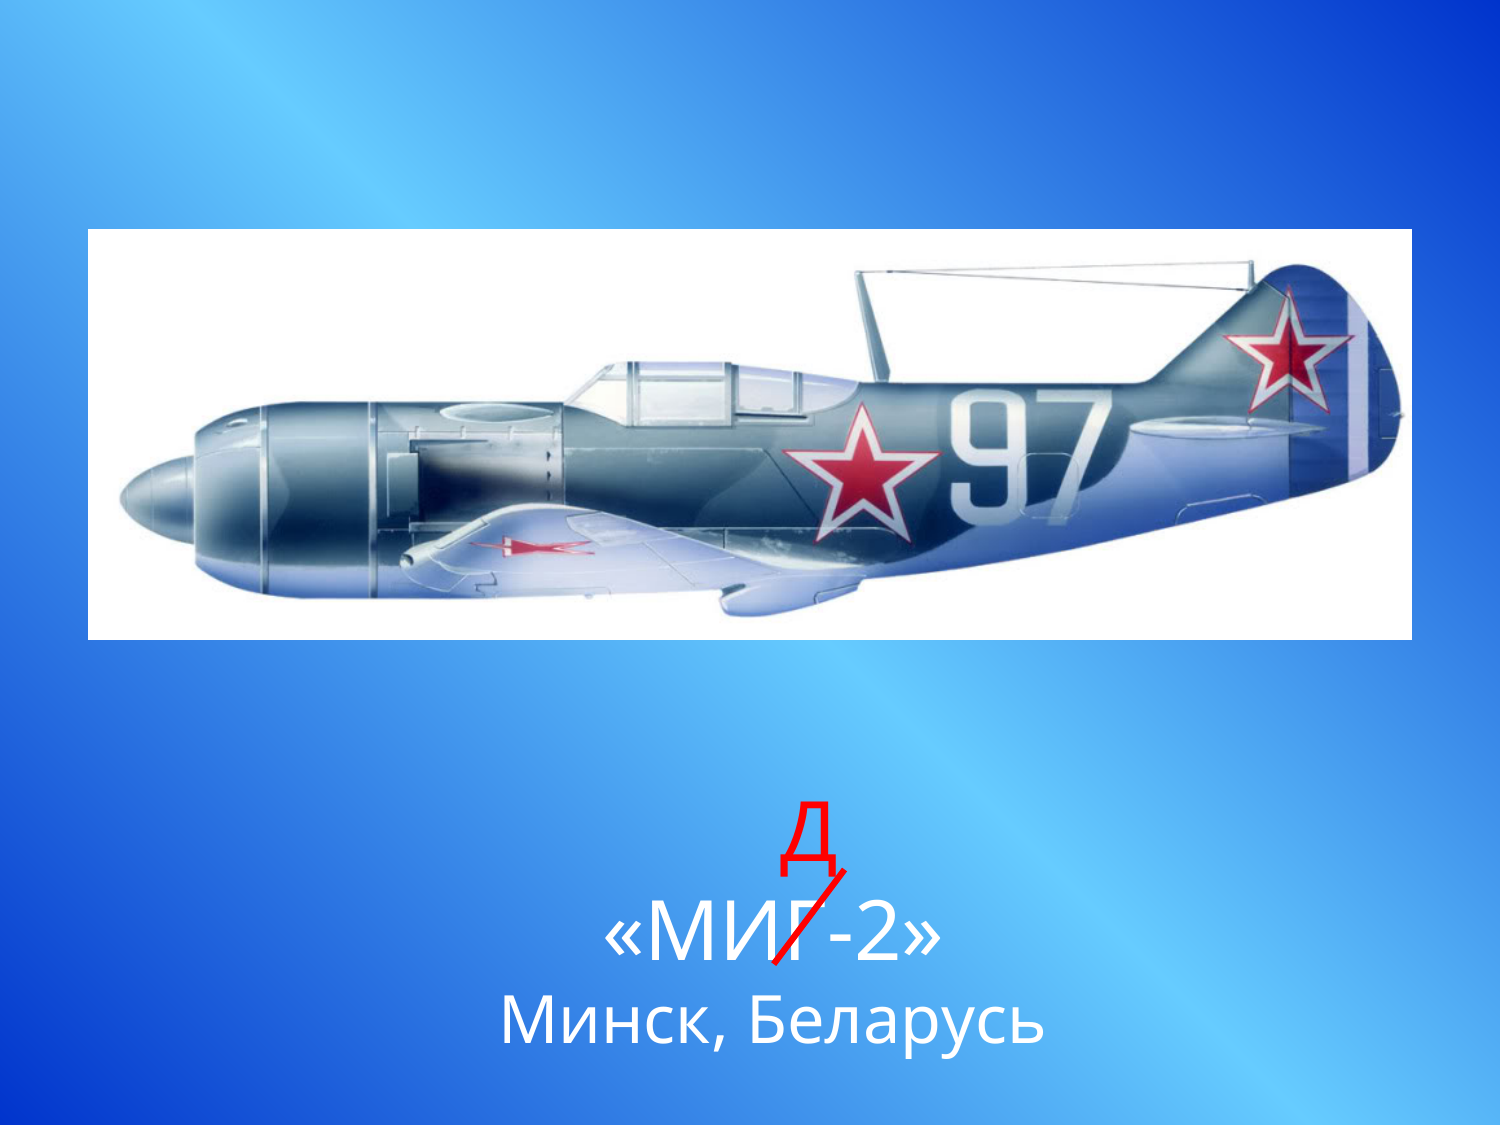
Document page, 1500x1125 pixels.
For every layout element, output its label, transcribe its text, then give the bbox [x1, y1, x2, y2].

text_box Д [793, 808, 821, 854]
text_box «МИГ-2» Минск, Беларусь [135, 846, 1411, 1088]
text_box Д [788, 861, 829, 870]
text_box Д [761, 786, 857, 870]
picture [88, 229, 1412, 640]
